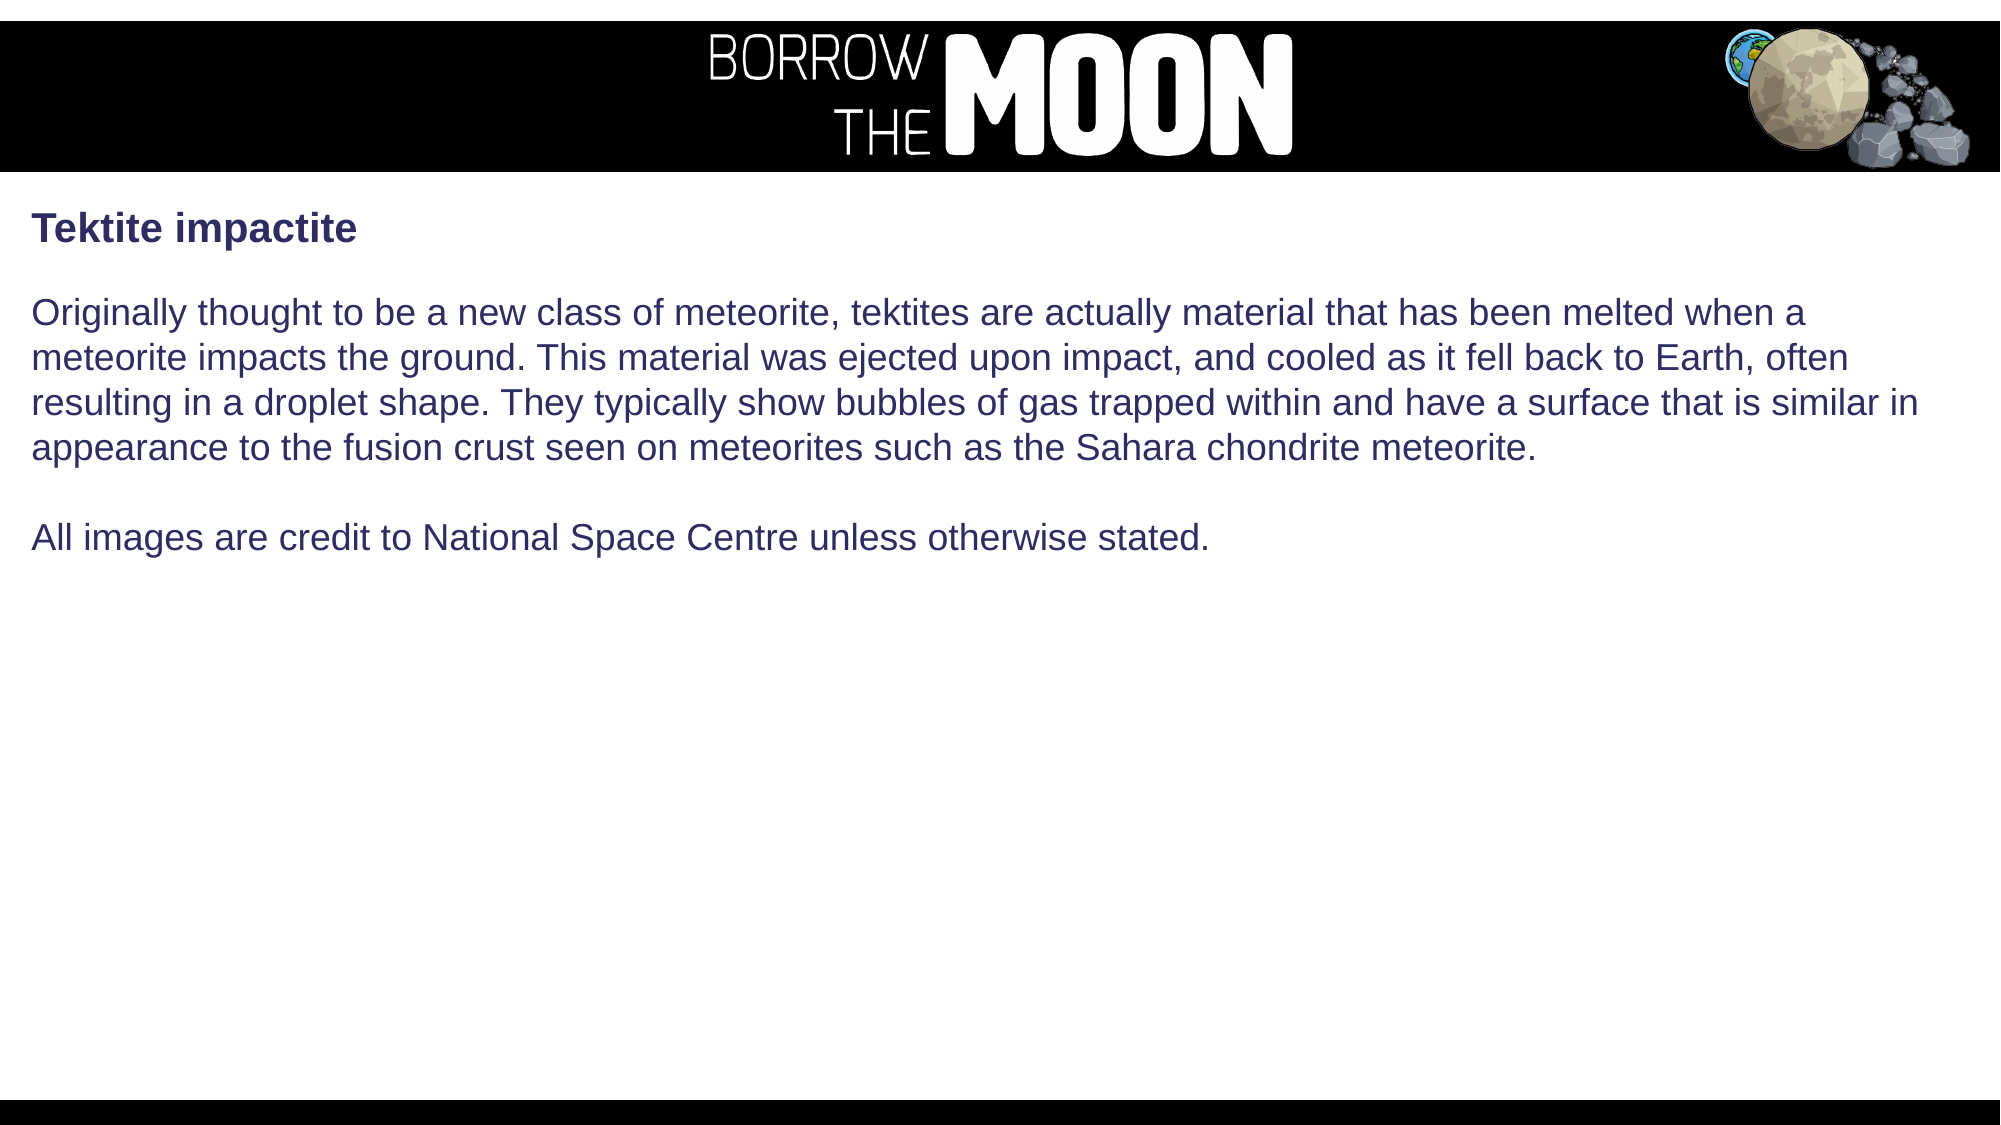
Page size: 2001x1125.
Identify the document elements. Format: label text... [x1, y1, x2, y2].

text_box Tektite impactite Originally thought to be a new class of meteorite, tektites are actually material that has been melted when a meteorite impacts the ground. This material was ejected upon impact, and cooled as it fell back to Earth, often resulting in a droplet shape. They typically show bubbles of gas trapped within and have a surface that is similar in appearance to the fusion crust seen on meteorites such as the Sahara chondrite meteorite. All images are credit to National Space Centre unless otherwise stated. [16, 193, 1944, 570]
